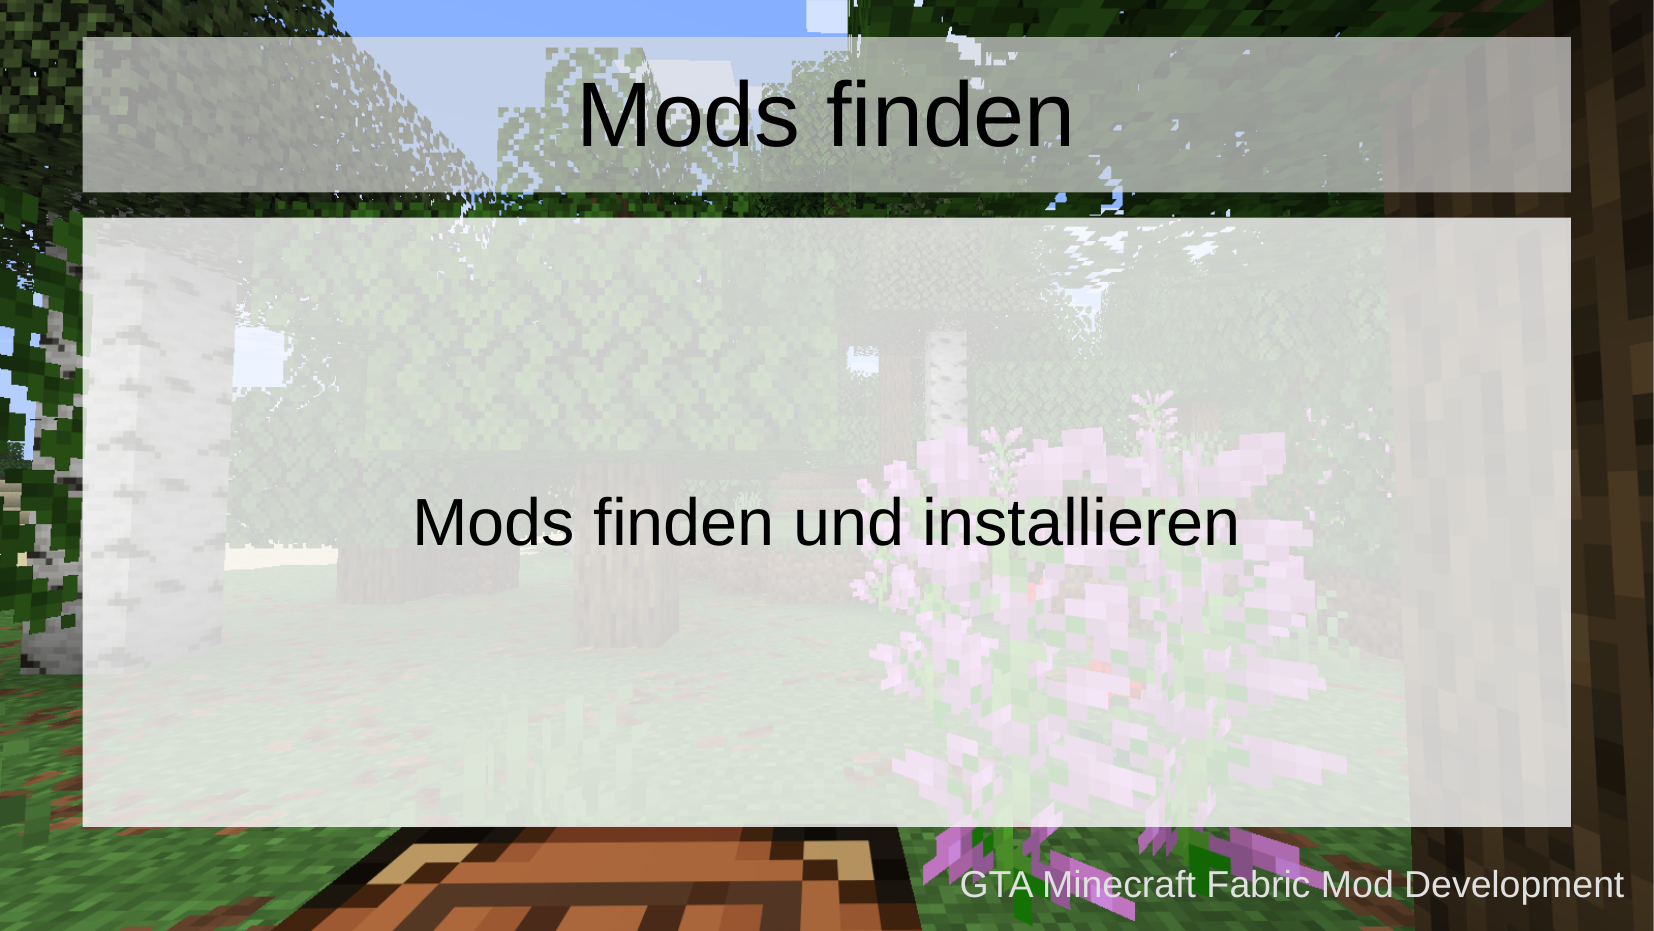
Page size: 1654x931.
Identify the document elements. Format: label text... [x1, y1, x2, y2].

picture [0, 0, 1654, 931]
title Mods finden [82, 37, 1571, 193]
subtitle Mods finden und installieren [82, 217, 1571, 827]
